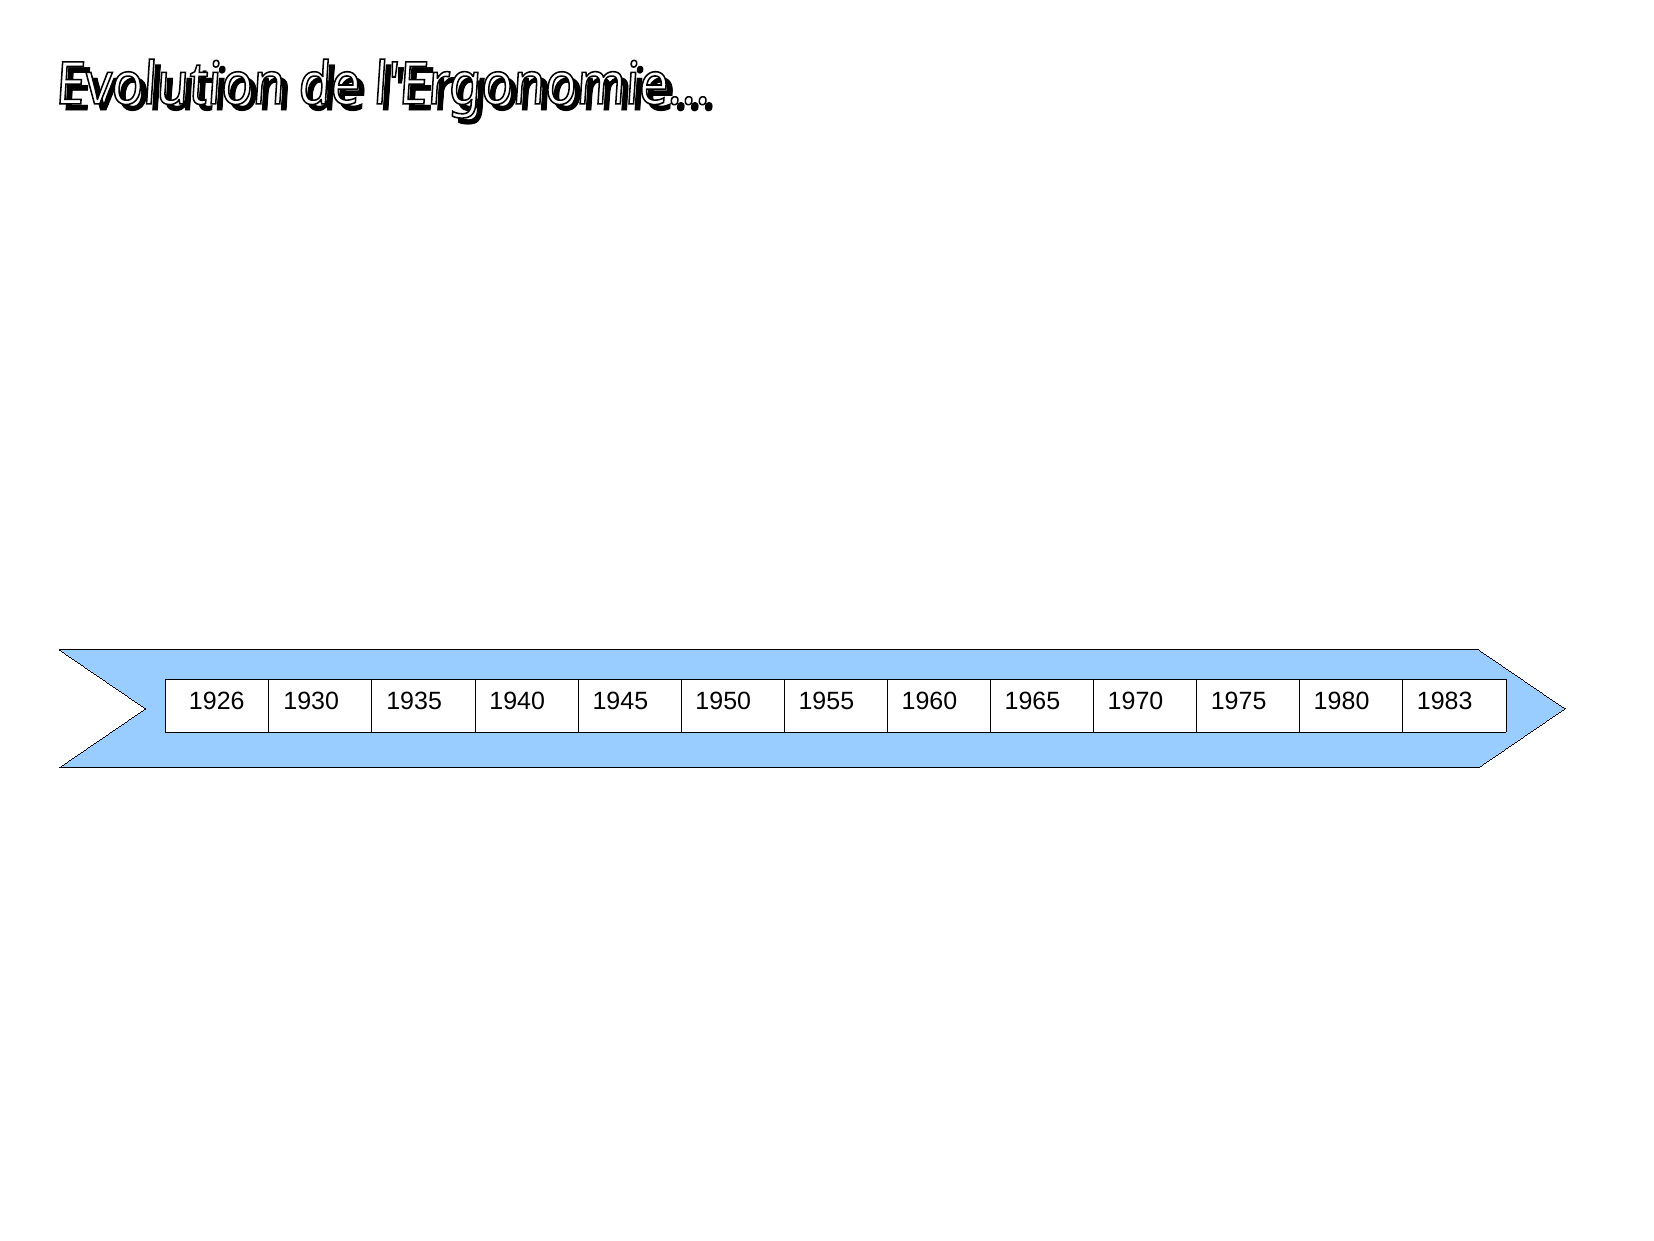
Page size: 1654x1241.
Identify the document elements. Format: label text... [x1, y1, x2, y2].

text_box Evolution de l'Ergonomie... [114, 71, 141, 105]
text_box Evolution de l'Ergonomie... [403, 61, 427, 104]
text_box Evolution de l'Ergonomie... [451, 71, 478, 119]
text_box Evolution de l'Ergonomie... [301, 59, 329, 105]
table_header 1935 [372, 680, 475, 732]
table_header 1930 [269, 680, 371, 732]
text_box Evolution de l'Ergonomie... [580, 71, 622, 104]
table_header 1980 [1300, 680, 1402, 732]
text_box Evolution de l'Ergonomie... [256, 71, 282, 104]
text_box Evolution de l'Ergonomie... [160, 72, 186, 105]
text_box Evolution de l'Ergonomie... [431, 71, 450, 104]
text_box Evolution de l'Ergonomie... [516, 71, 542, 104]
table_header 1965 [991, 680, 1093, 732]
table_header 1940 [476, 680, 578, 732]
text_box Evolution de l'Ergonomie... [85, 72, 113, 104]
text_box Evolution de l'Ergonomie... [484, 71, 511, 105]
text_box Evolution de l'Ergonomie... [333, 71, 358, 105]
text_box Evolution de l'Ergonomie... [190, 65, 208, 105]
table_header 1960 [888, 680, 990, 732]
table_header 1955 [785, 680, 887, 732]
text_box Evolution de l'Ergonomie... [223, 71, 251, 105]
table_header 1926 [166, 680, 268, 732]
table_header 1983 [1403, 680, 1506, 732]
table_header 1950 [682, 680, 784, 732]
text_box Evolution de l'Ergonomie... [641, 71, 667, 105]
text_box Evolution de l'Ergonomie... [59, 61, 84, 104]
text_box [59, 649, 1566, 768]
table_header 1975 [1197, 680, 1299, 732]
text_box Evolution de l'Ergonomie... [547, 71, 575, 105]
table_header 1945 [579, 680, 681, 732]
table_header 1970 [1094, 680, 1196, 732]
